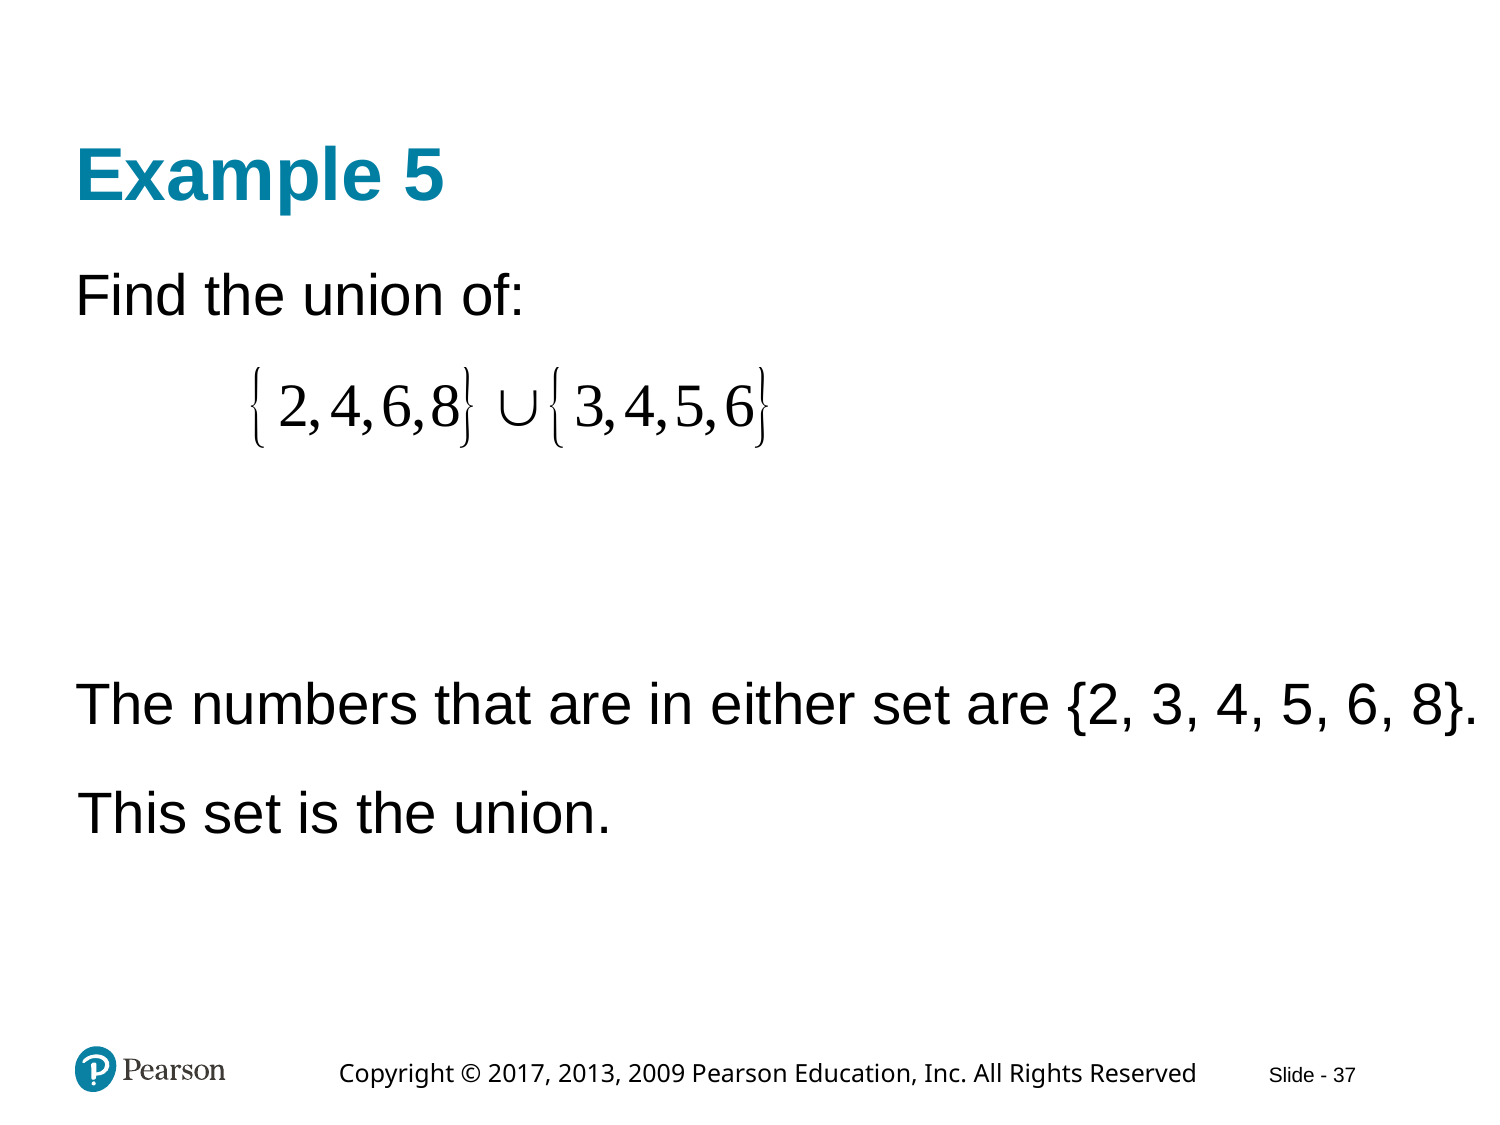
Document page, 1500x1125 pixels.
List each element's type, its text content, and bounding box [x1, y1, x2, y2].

list Find the union of: [75, 257, 563, 338]
chart [249, 367, 784, 456]
list This set is the union. [77, 774, 713, 850]
title Example 5 [75, 35, 1425, 216]
list The numbers that are in either set are {2, 3, 4, 5, 6, 8}. [75, 665, 1488, 741]
